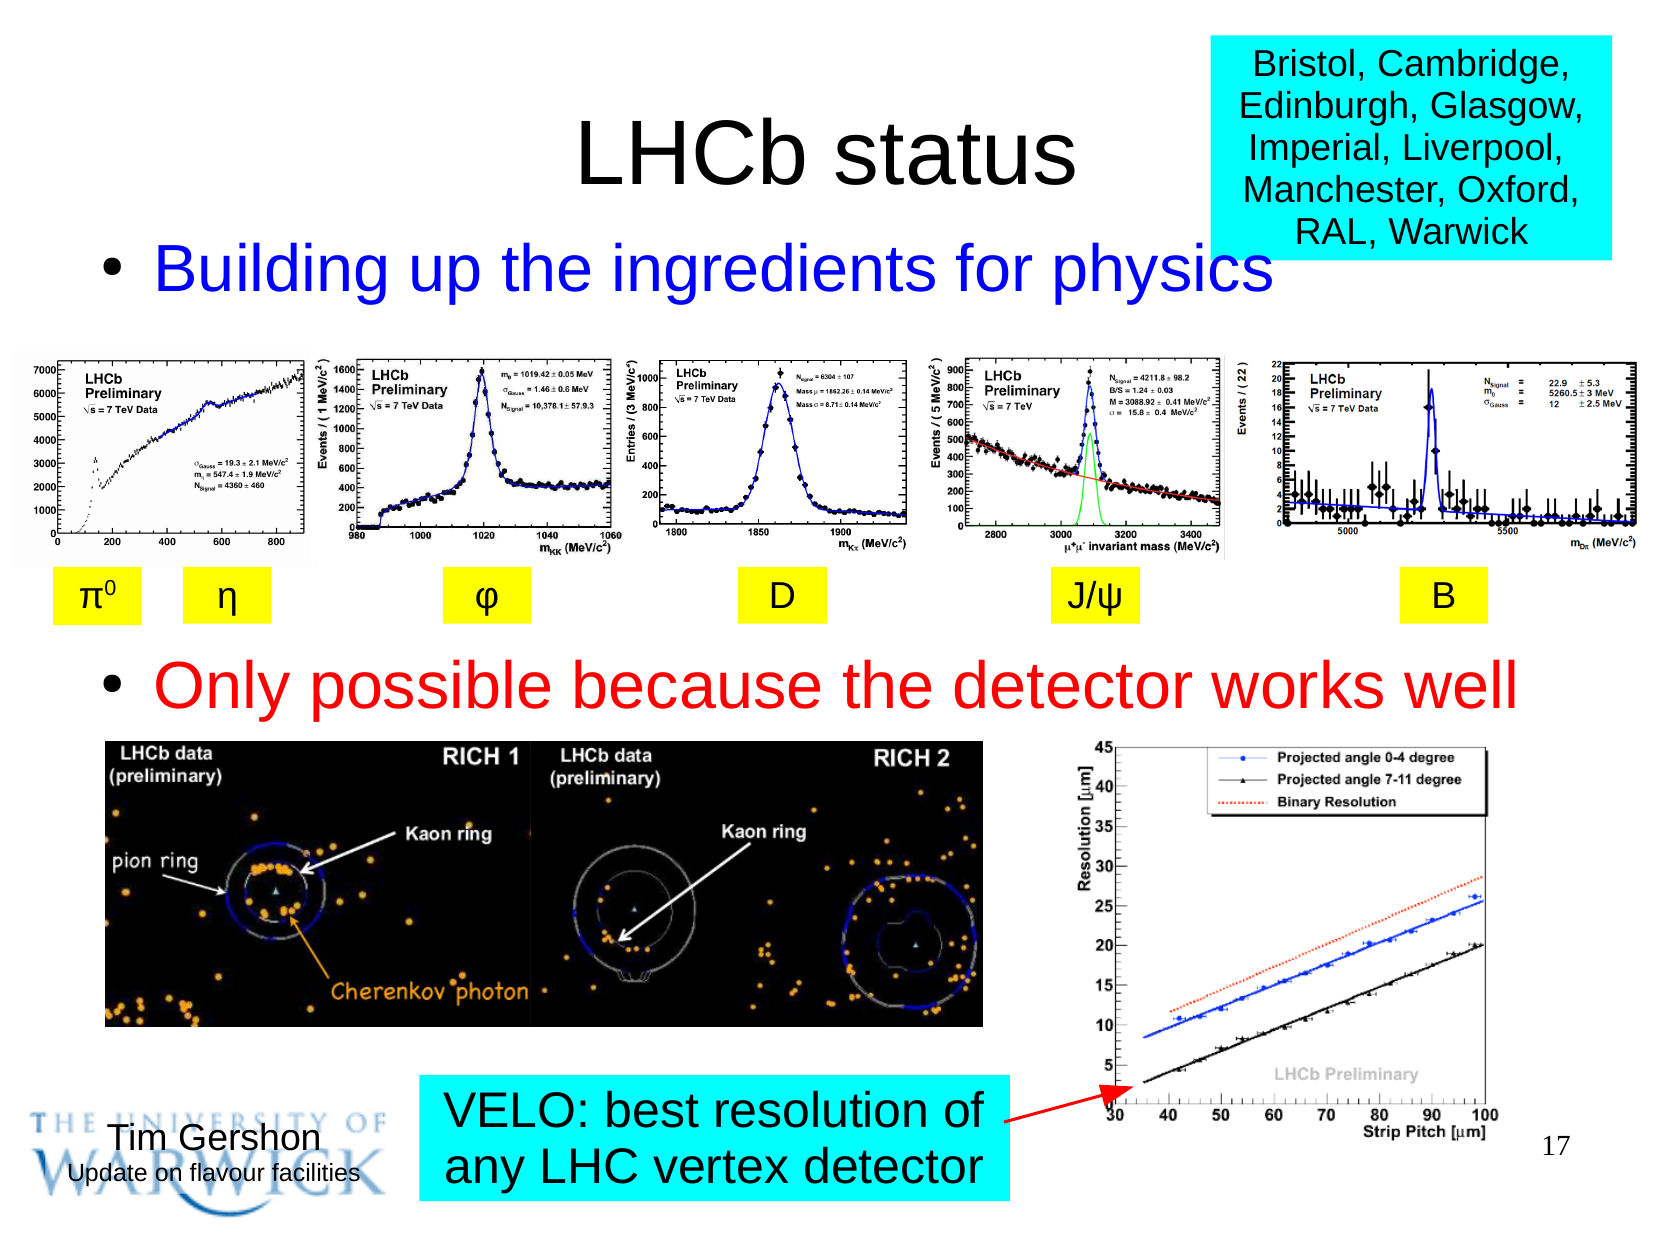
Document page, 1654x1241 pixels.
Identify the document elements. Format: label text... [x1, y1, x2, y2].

picture [1065, 726, 1507, 1151]
list Building up the ingredients for physics Only possible because the detector works well [82, 231, 1571, 1035]
text_box VELO: best resolution of any LHC vertex detector [419, 1074, 1010, 1202]
picture [105, 741, 983, 1027]
text_box D [738, 566, 827, 624]
text_box B [1399, 566, 1489, 624]
text_box φ [442, 566, 532, 624]
picture [15, 348, 1225, 568]
picture [19, 1106, 406, 1232]
picture [1232, 352, 1646, 555]
text_box Tim Gershon Update on flavour facilities [45, 1108, 383, 1194]
text_box π0 [53, 566, 142, 626]
text_box Bristol, Cambridge, Edinburgh, Glasgow, Imperial, Liverpool, Manchester, Oxford, RAL, Warwick [1210, 35, 1613, 261]
title LHCb status [82, 56, 1571, 231]
text_box η [183, 566, 272, 624]
text_box J/ψ [1051, 566, 1140, 624]
